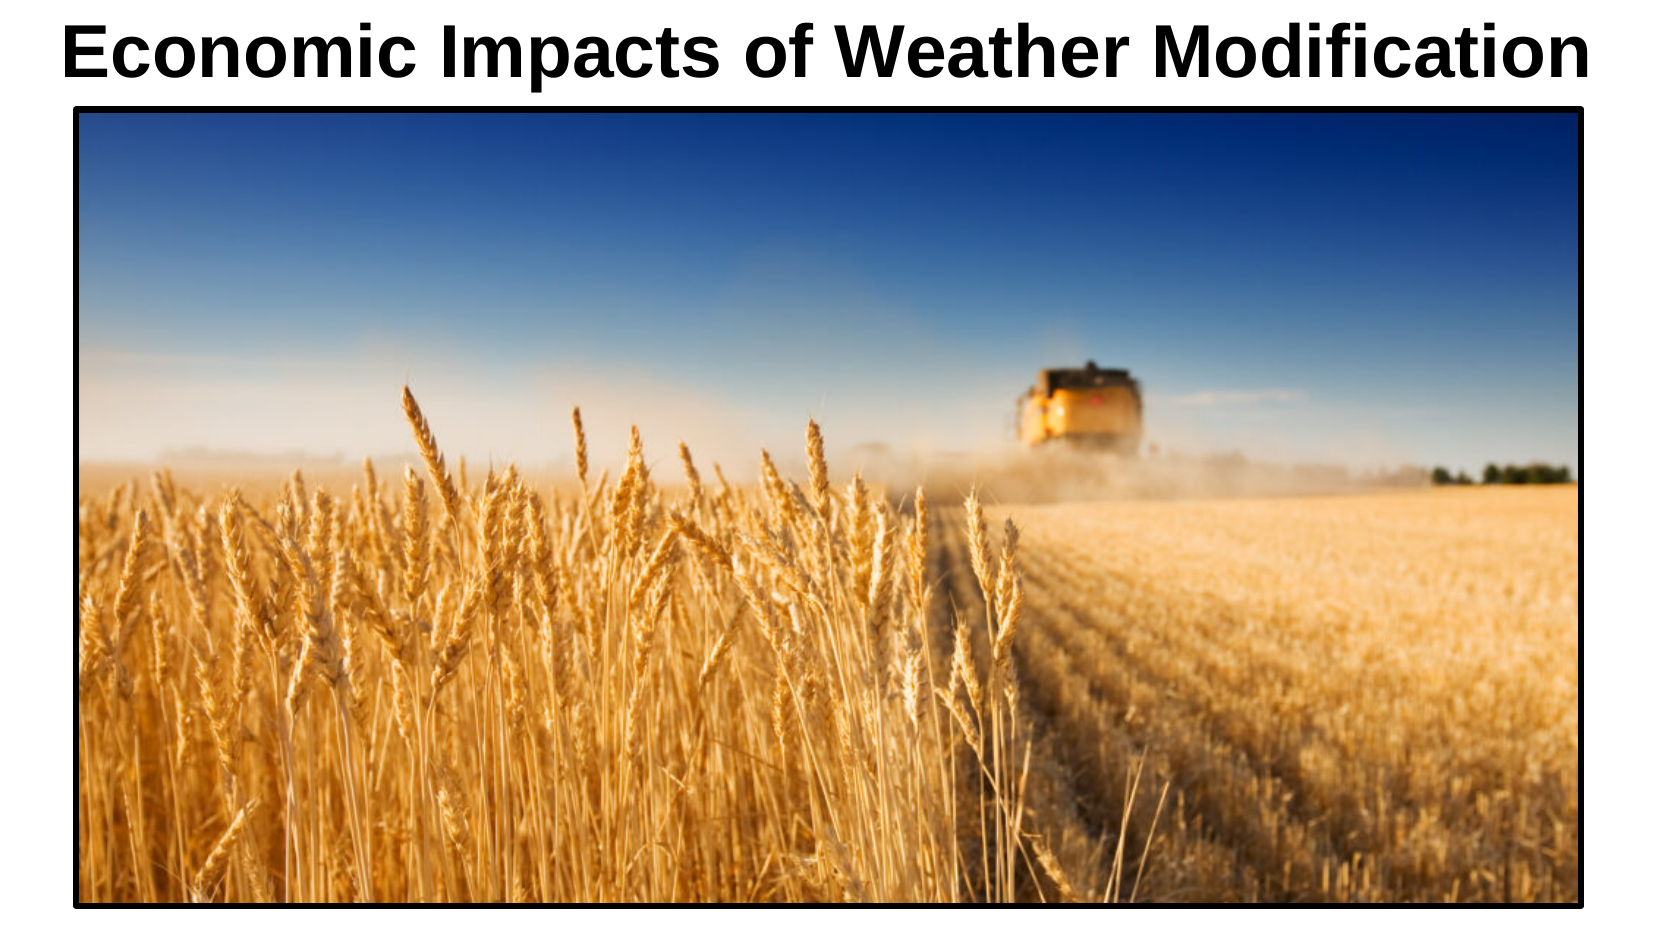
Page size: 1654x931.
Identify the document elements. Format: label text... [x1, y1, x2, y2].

title Economic Impacts of Weather Modification [0, 7, 1654, 100]
picture [78, 112, 1579, 903]
